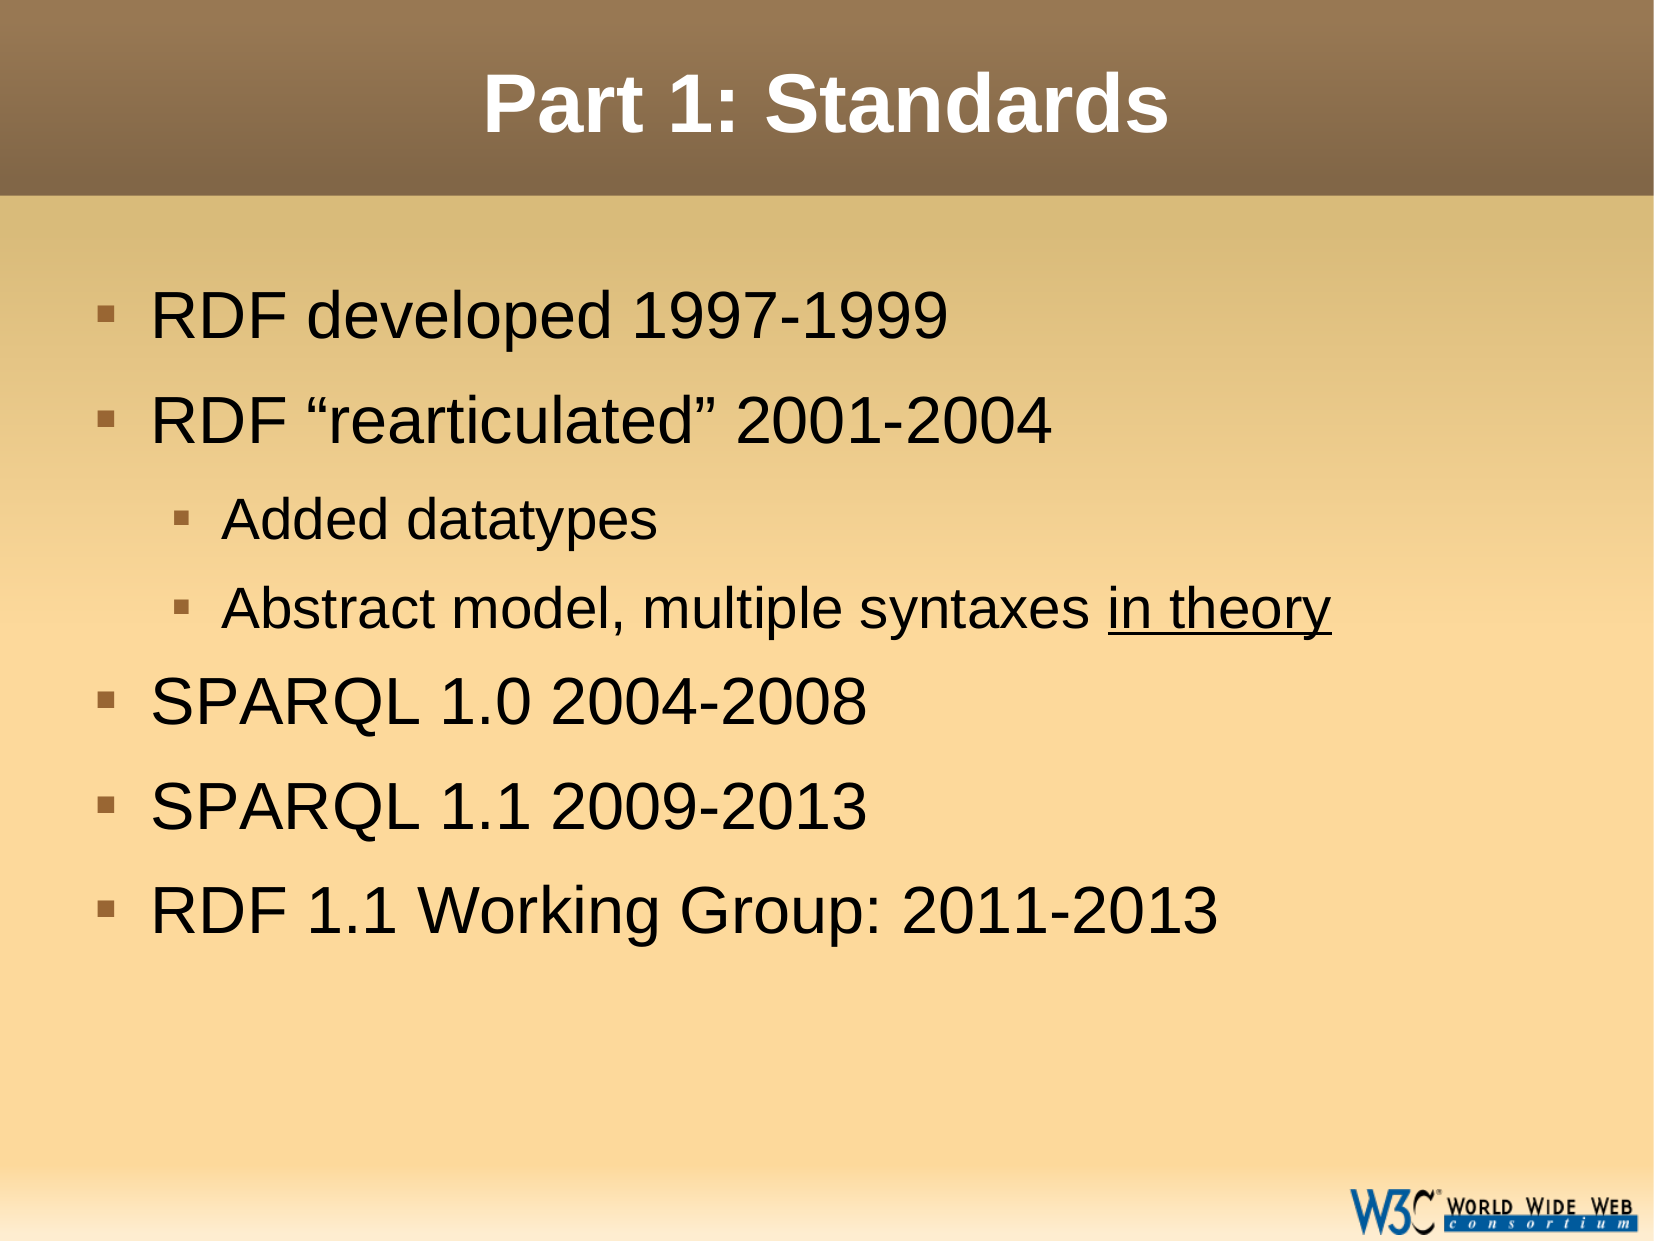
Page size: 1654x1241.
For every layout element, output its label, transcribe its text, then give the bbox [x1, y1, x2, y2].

picture [0, 208, 1654, 1241]
list RDF developed 1997-1999 RDF “rearticulated” 2001-2004 Added datatypes Abstract model, multiple syntaxes in theory SPARQL 1.0 2004-2008 SPARQL 1.1 2009-2013 RDF 1.1 Working Group: 2011-2013 [79, 278, 1568, 1097]
title Part 1: Standards [0, 0, 1654, 208]
